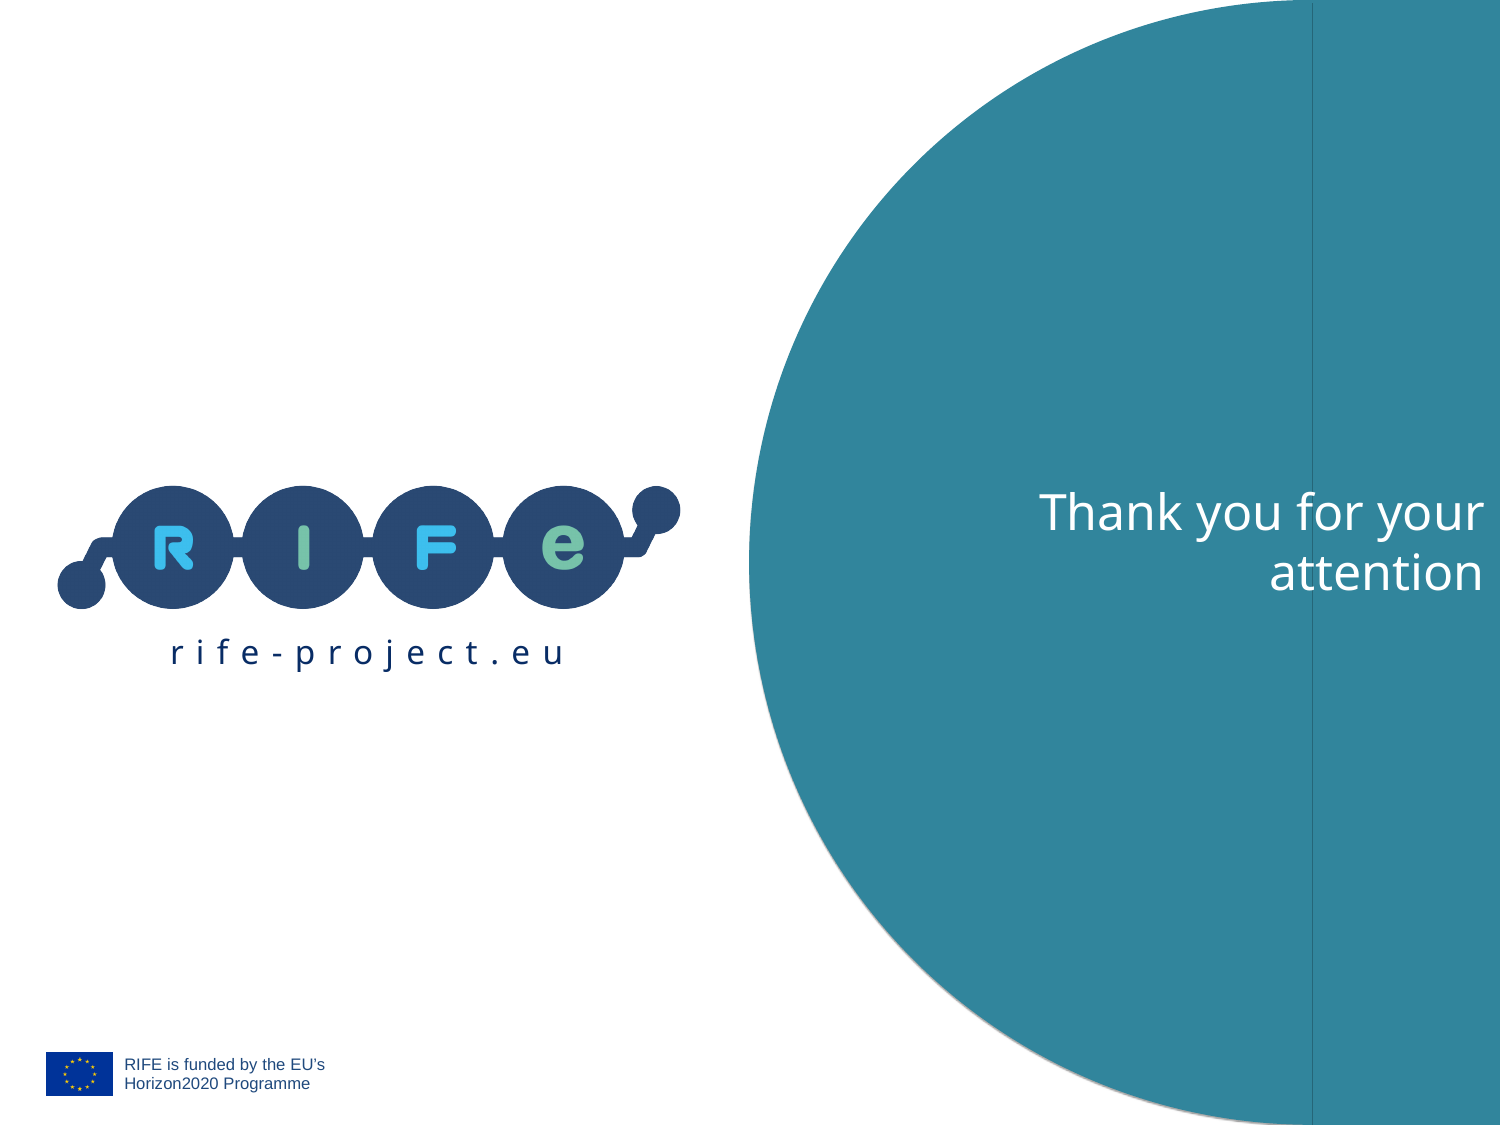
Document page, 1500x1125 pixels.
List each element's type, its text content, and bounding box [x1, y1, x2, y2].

picture [0, 347, 791, 736]
picture [46, 1052, 113, 1096]
text_box Thank you for your attention [810, 473, 1500, 556]
